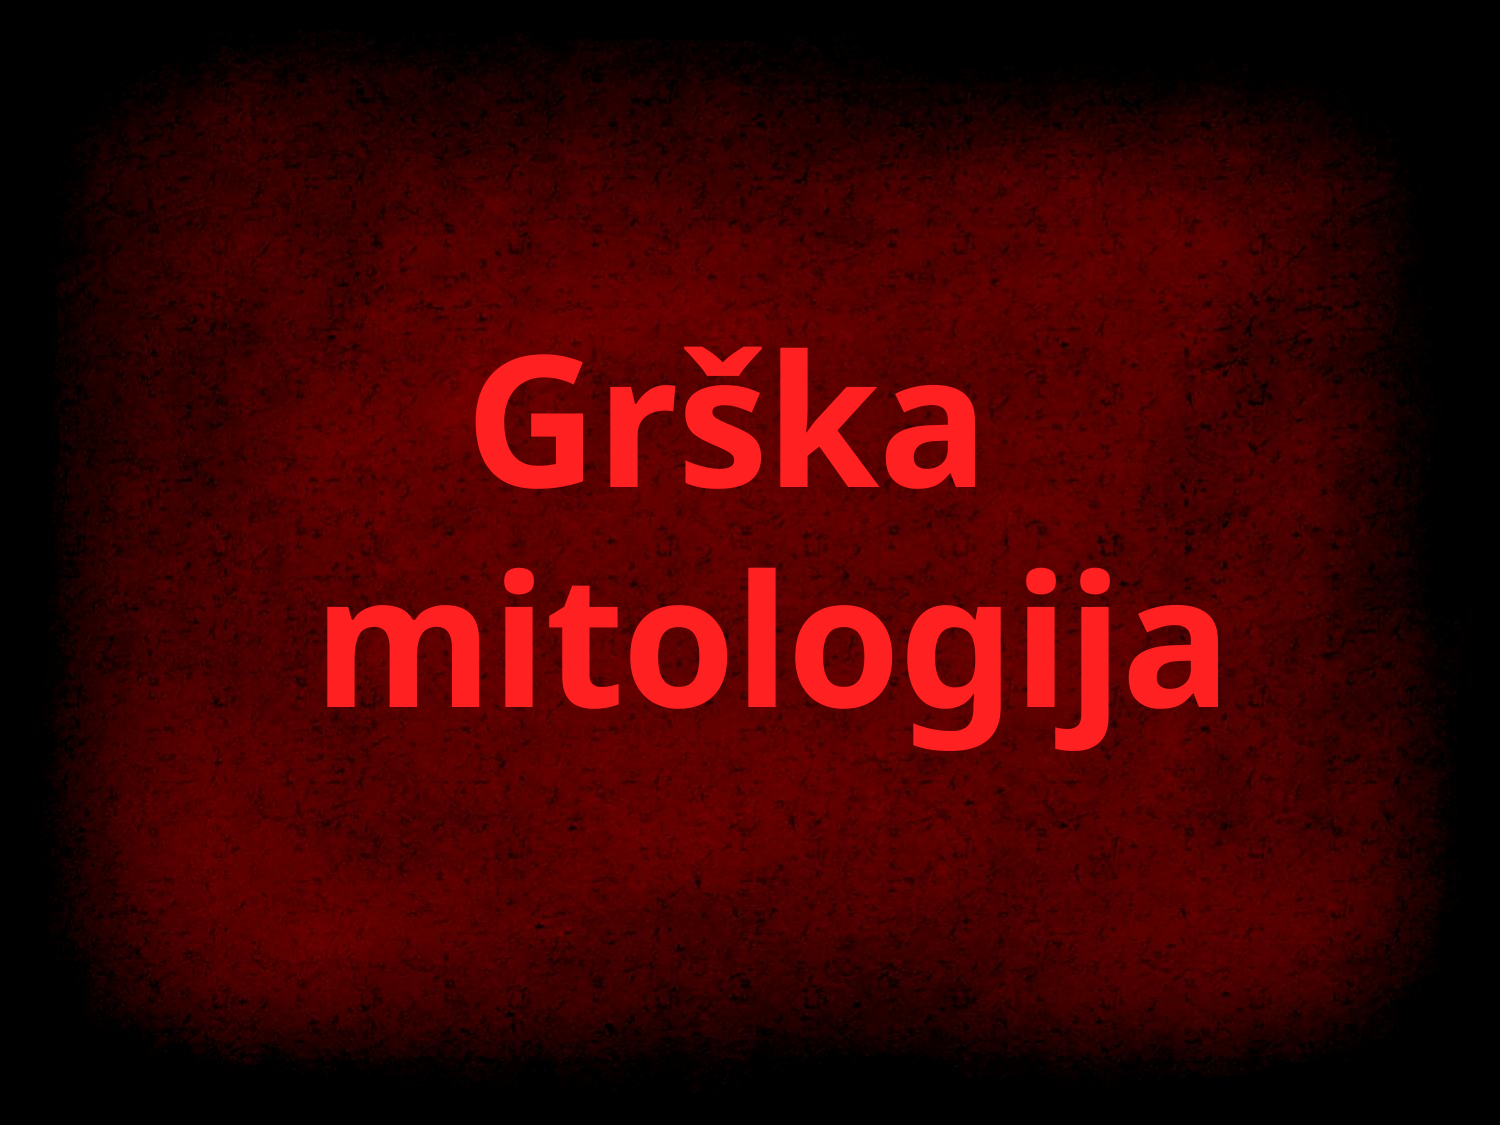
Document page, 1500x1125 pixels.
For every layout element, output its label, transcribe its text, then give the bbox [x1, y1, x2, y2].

title Grška mitologija [75, 208, 1425, 752]
picture [0, 0, 1500, 1125]
